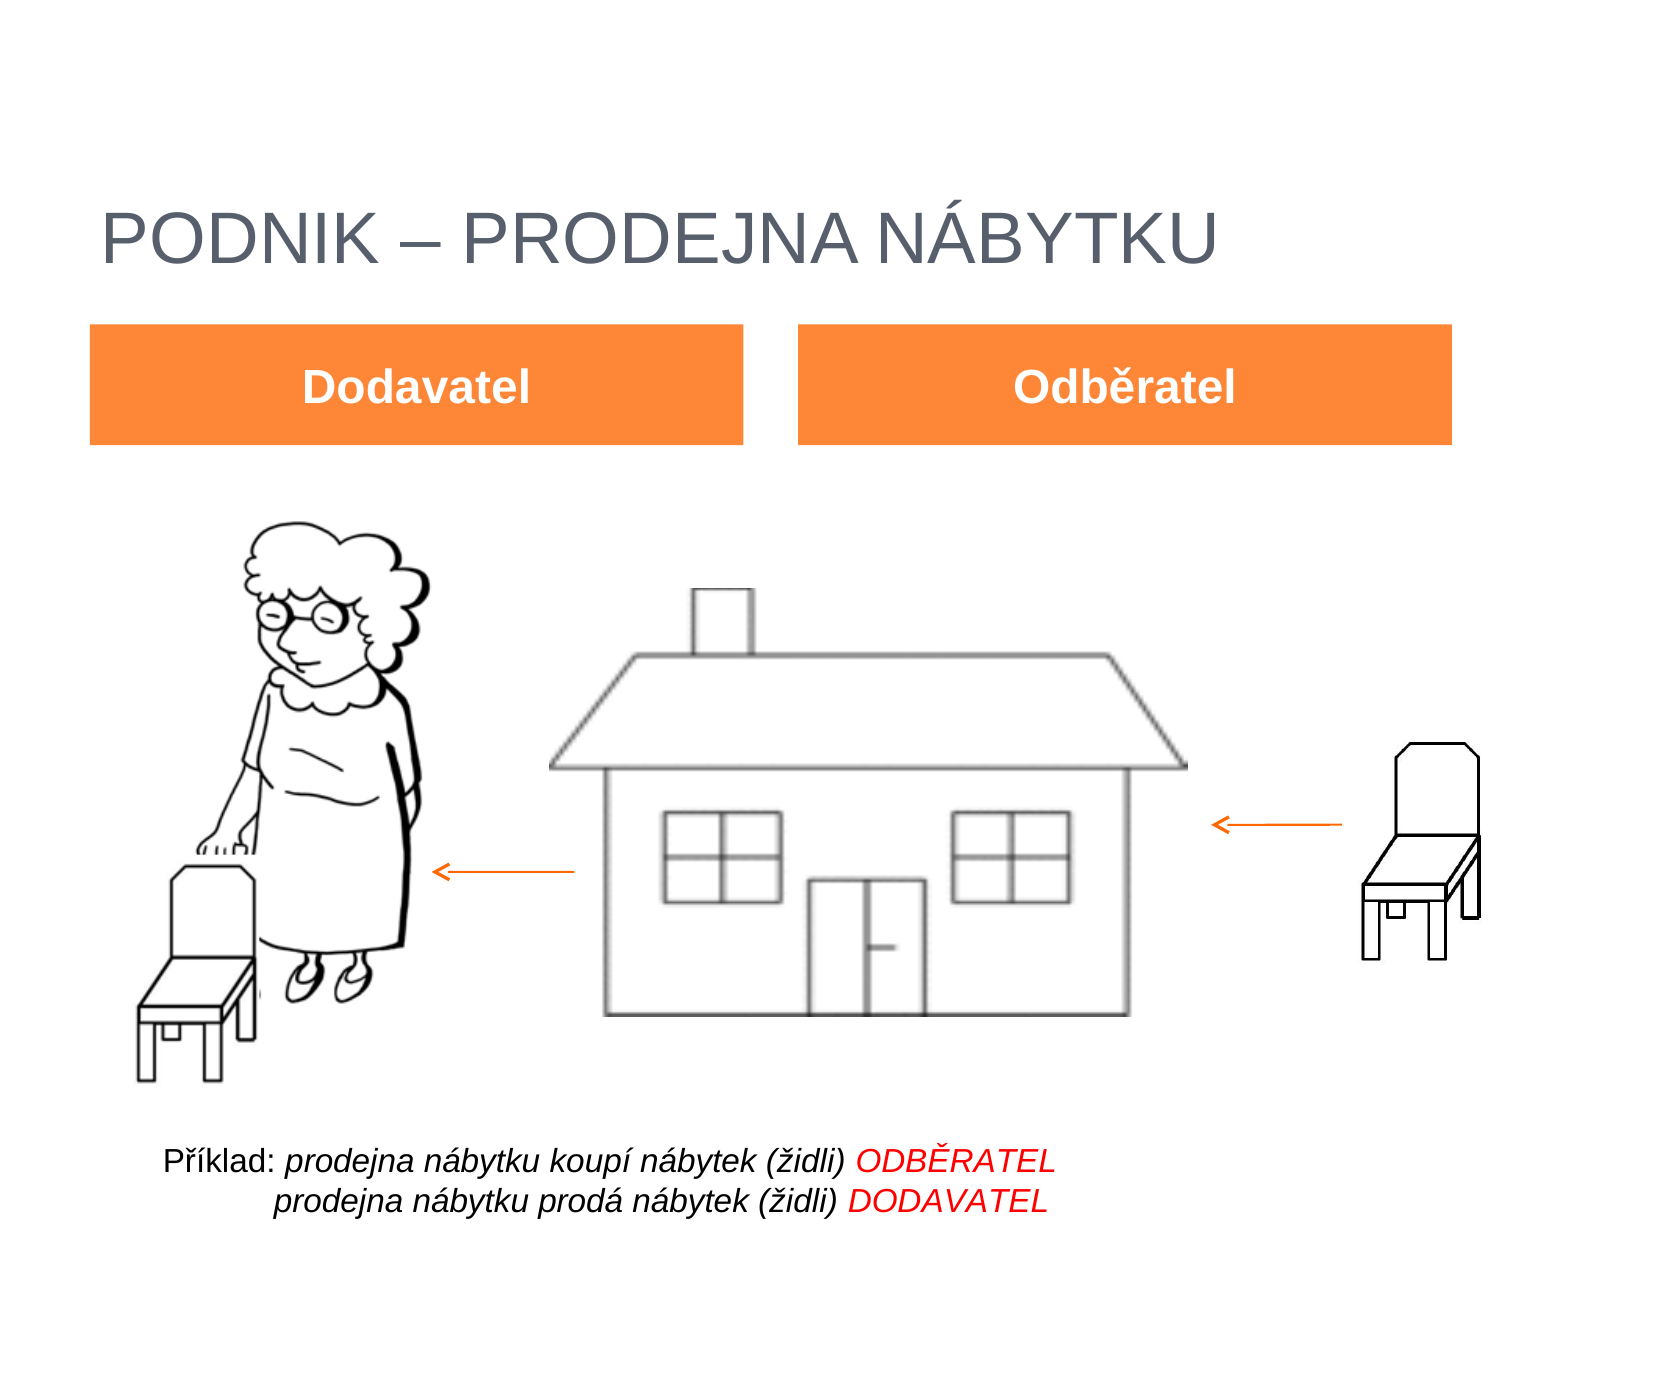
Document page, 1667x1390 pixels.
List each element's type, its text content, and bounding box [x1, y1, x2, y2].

picture [1228, 683, 1667, 991]
text_box Příklad: prodejna nábytku koupí nábytek (židli) ODBĚRATEL prodejna nábytku prodá nábytek (židli) DODAVATEL [148, 1131, 1543, 1228]
list Dodavatel [89, 324, 744, 446]
title PODNIK – PRODEJNA NÁBYTKU [83, 55, 1459, 287]
list Odběratel [798, 324, 1452, 446]
picture [0, 517, 516, 1096]
text_box [549, 588, 1188, 1017]
